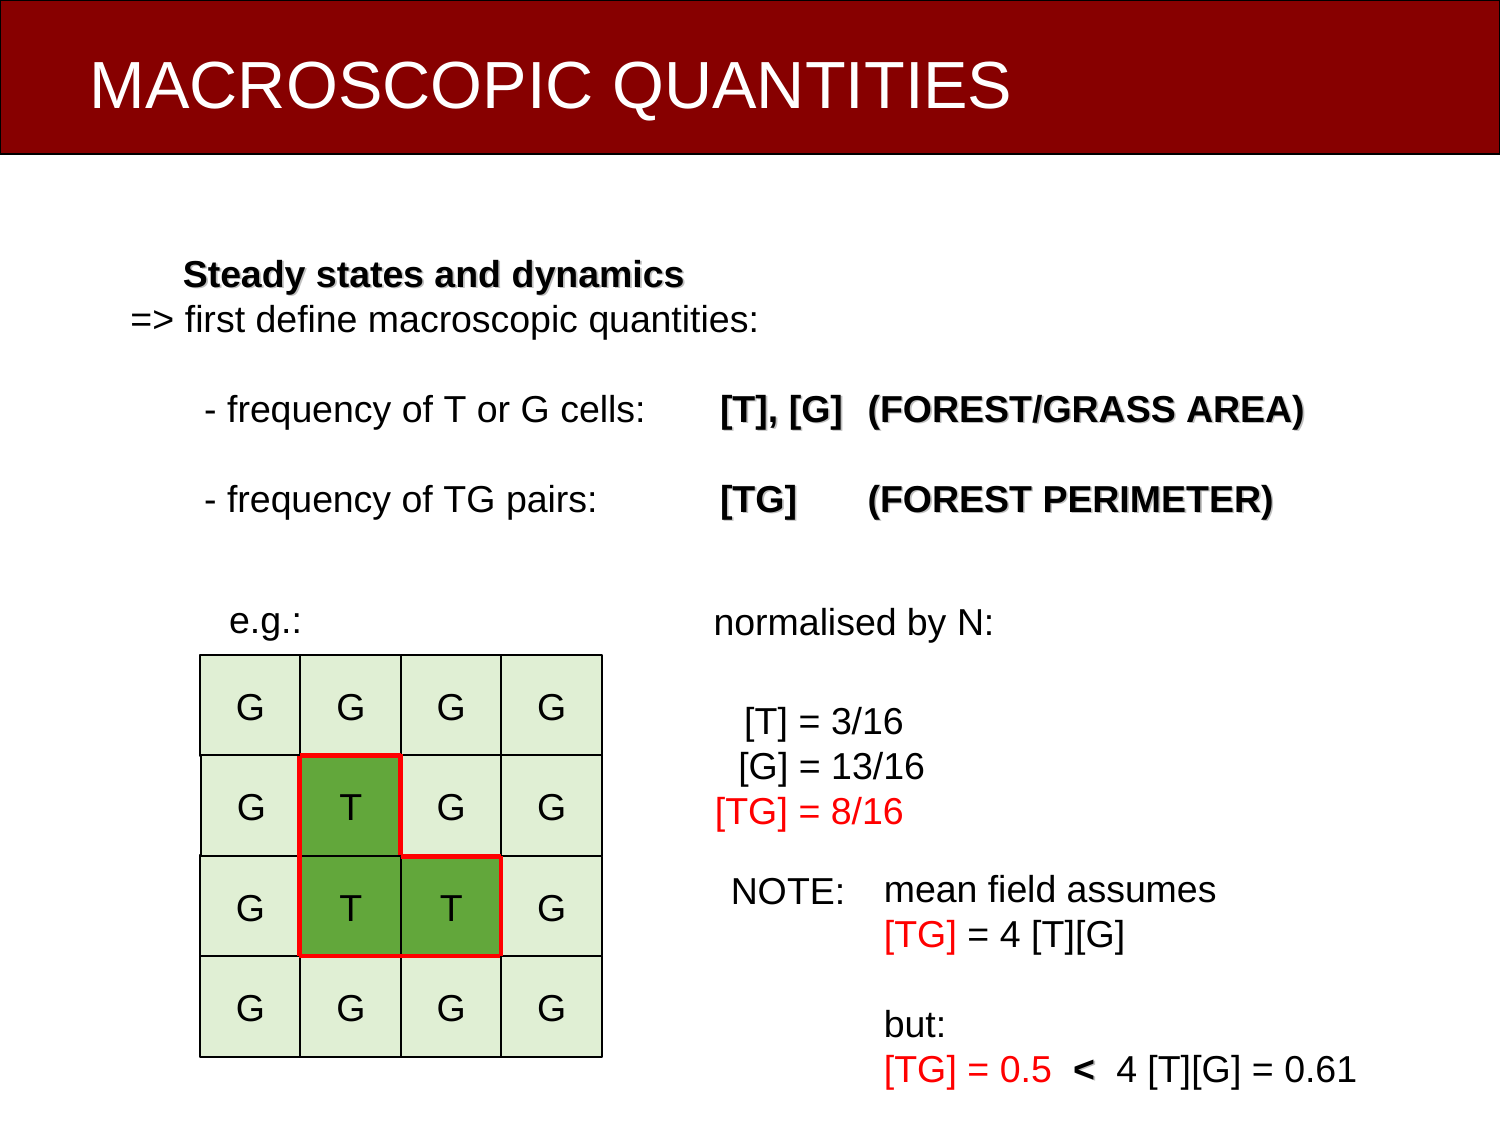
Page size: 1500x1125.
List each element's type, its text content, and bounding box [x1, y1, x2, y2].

text_box Steady states and dynamics => first define macroscopic quantities: - frequency of T or G cells: [T], [G] (FOREST/GRASS AREA) - frequency of TG pairs: [TG] (FOREST PERIMETER) [115, 316, 827, 454]
text_box G [300, 958, 400, 1058]
text_box T [302, 758, 400, 857]
text_box G [199, 955, 300, 1058]
text_box G [503, 857, 603, 955]
text_box G [501, 654, 603, 754]
text_box [T] = 3/16 [G] = 13/16 [TG] = 8/16 [710, 696, 940, 820]
text_box G [199, 654, 300, 756]
text_box [0, 0, 1500, 154]
text_box normalised by N: [699, 590, 1045, 696]
text_box G [300, 654, 400, 753]
text_box e.g.: [265, 615, 275, 631]
text_box G [501, 955, 603, 1058]
text_box mean field assumes [TG] = 4 [T][G] but: [TG] = 0.5 < 4 [T][G] = 0.61 [869, 857, 1383, 1098]
text_box G [199, 855, 297, 955]
text_box G [400, 958, 501, 1058]
text_box G [400, 654, 501, 754]
text_box G [501, 754, 603, 857]
text_box G [200, 754, 300, 857]
text_box T [400, 857, 499, 954]
title MACROSCOPIC QUANTITIES [74, 3, 1425, 160]
text_box T [302, 857, 400, 954]
text_box NOTE: [716, 859, 861, 920]
text_box e.g.: [80, 614, 328, 668]
text_box G [403, 754, 501, 854]
